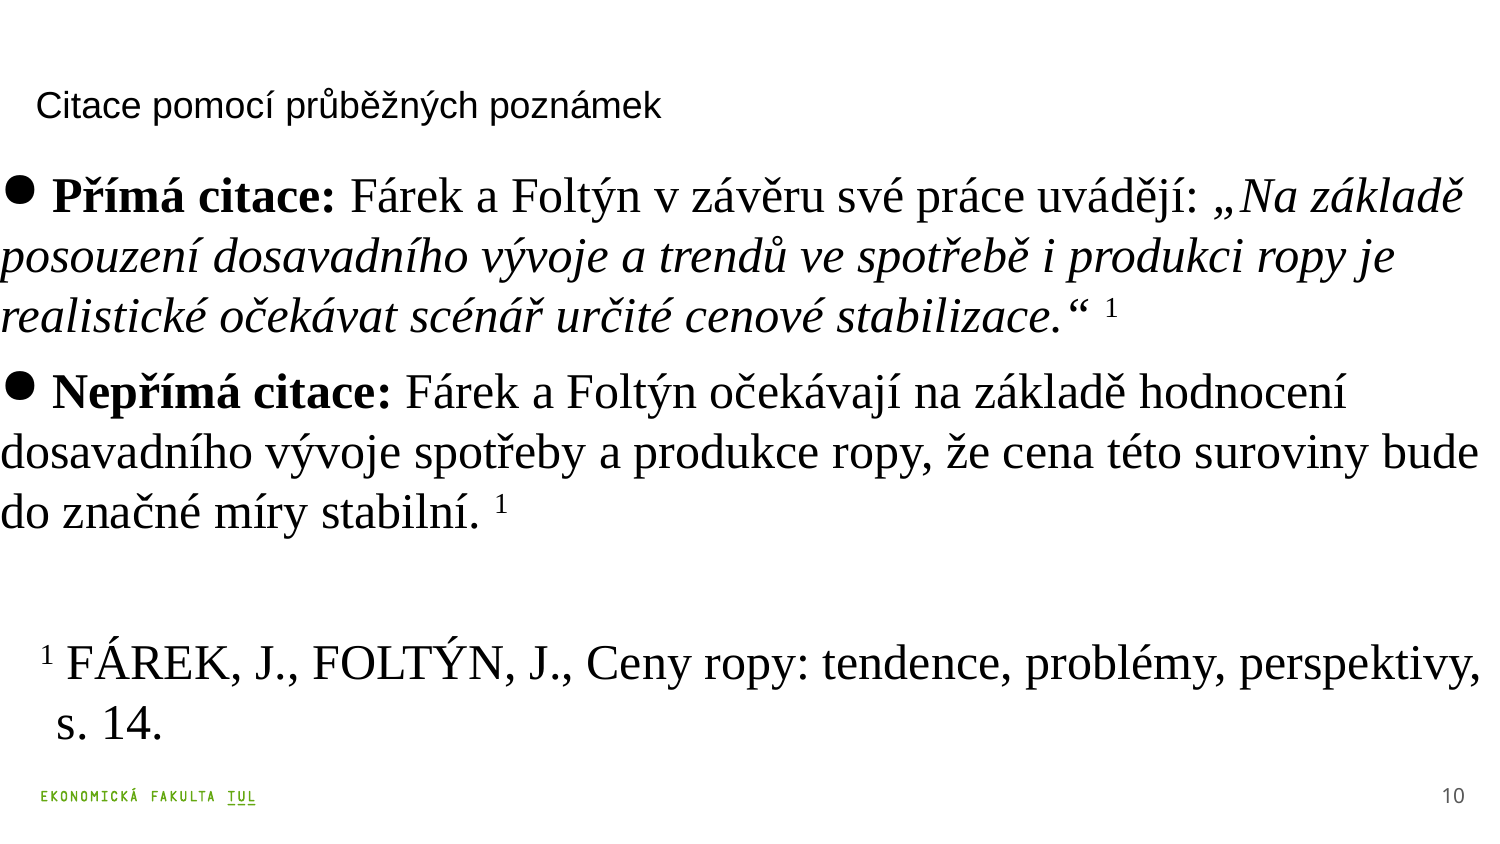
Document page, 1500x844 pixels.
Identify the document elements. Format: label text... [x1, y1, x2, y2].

list Přímá citace: Fárek a Foltýn v závěru své práce uvádějí: „Na základě posouzení dosavadního vývoje a trendů ve spotřebě i produkci ropy je realistické očekávat scénář určité cenové stabilizace.“ 1 Nepřímá citace: Fárek a Foltýn očekávají na základě hodnocení dosavadního vývoje spotřeby a produkce ropy, že cena této suroviny bude do značné míry stabilní. 1 1 FÁREK, J., FOLTÝN, J., Ceny ropy: tendence, problémy, perspektivy, s. 14. [0, 147, 1500, 609]
title Citace pomocí průběžných poznámek [35, 59, 1500, 147]
